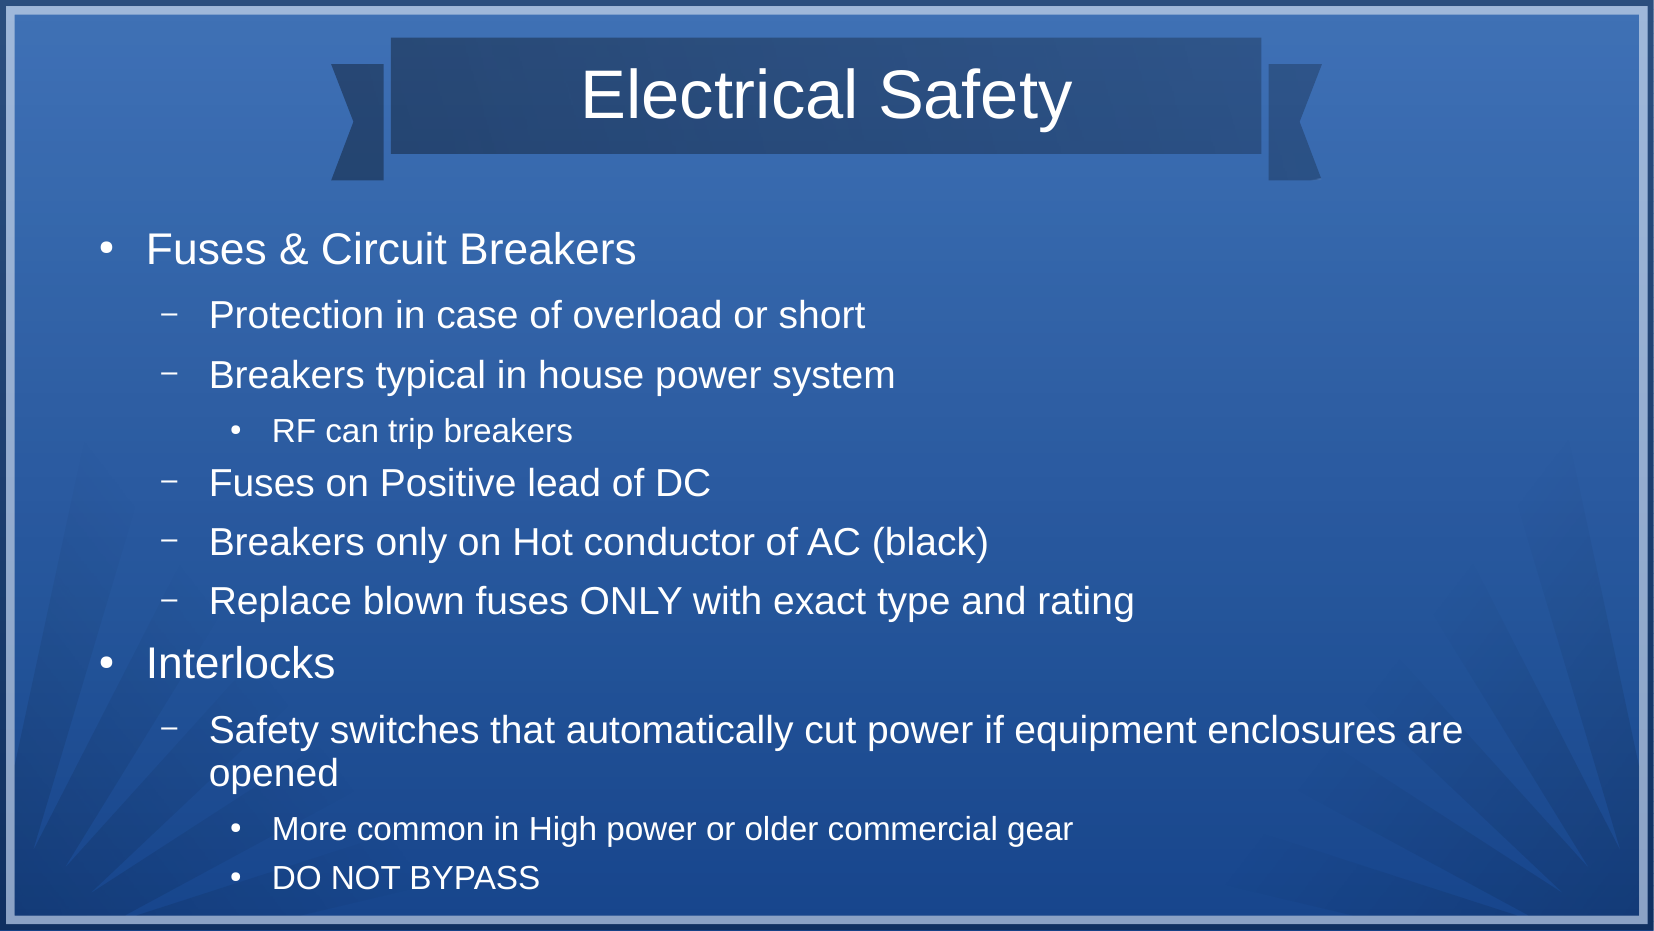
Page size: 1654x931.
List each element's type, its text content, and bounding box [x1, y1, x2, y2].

title Electrical Safety [389, 35, 1264, 154]
list Fuses & Circuit Breakers Protection in case of overload or short Breakers typical in house power system RF can trip breakers Fuses on Positive lead of DC Breakers only on Hot conductor of AC (black) Replace blown fuses ONLY with exact type and rating Interlocks Safety switches that automatically cut power if equipment enclosures are opened More common in High power or older commercial gear DO NOT BYPASS [82, 224, 1571, 901]
